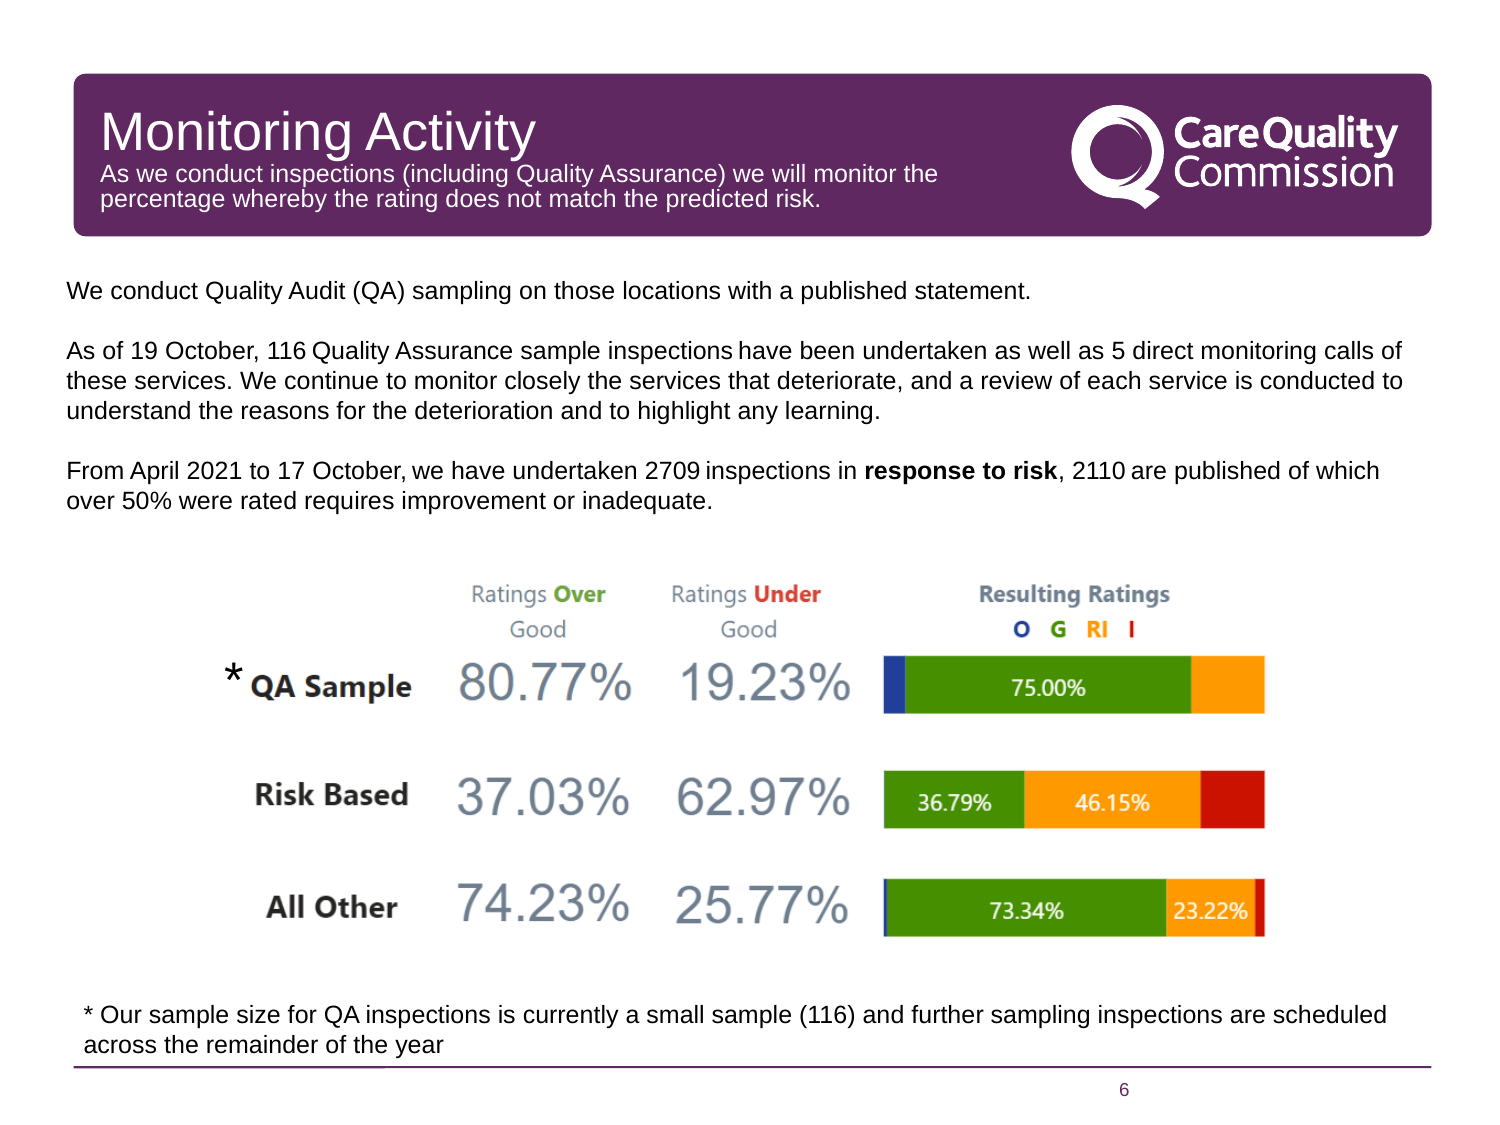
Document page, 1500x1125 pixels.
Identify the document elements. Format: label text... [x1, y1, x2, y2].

text_box * [209, 639, 244, 716]
text_box * Our sample size for QA inspections is currently a small sample (116) and further sampling inspections are scheduled across the remainder of the year [68, 991, 1424, 1068]
text_box Monitoring Activity As we conduct inspections (including Quality Assurance) we will monitor the percentage whereby the rating does not match the predicted risk. [100, 85, 1016, 234]
text_box We conduct Quality Audit (QA) sampling on those locations with a published statement. As of 19 October, 116 Quality Assurance sample inspections have been undertaken as well as 5 direct monitoring calls of these services. We continue to monitor closely the services that deteriorate, and a review of each service is conducted to understand the reasons for the deterioration and to highlight any learning. From April 2021 to 17 October, we have undertaken 2709 inspections in response to risk, 2110 are published of which over 50% were rated requires improvement or inadequate. [51, 267, 1432, 556]
picture [219, 569, 1281, 962]
text_box 6 [1119, 1025, 1432, 1101]
